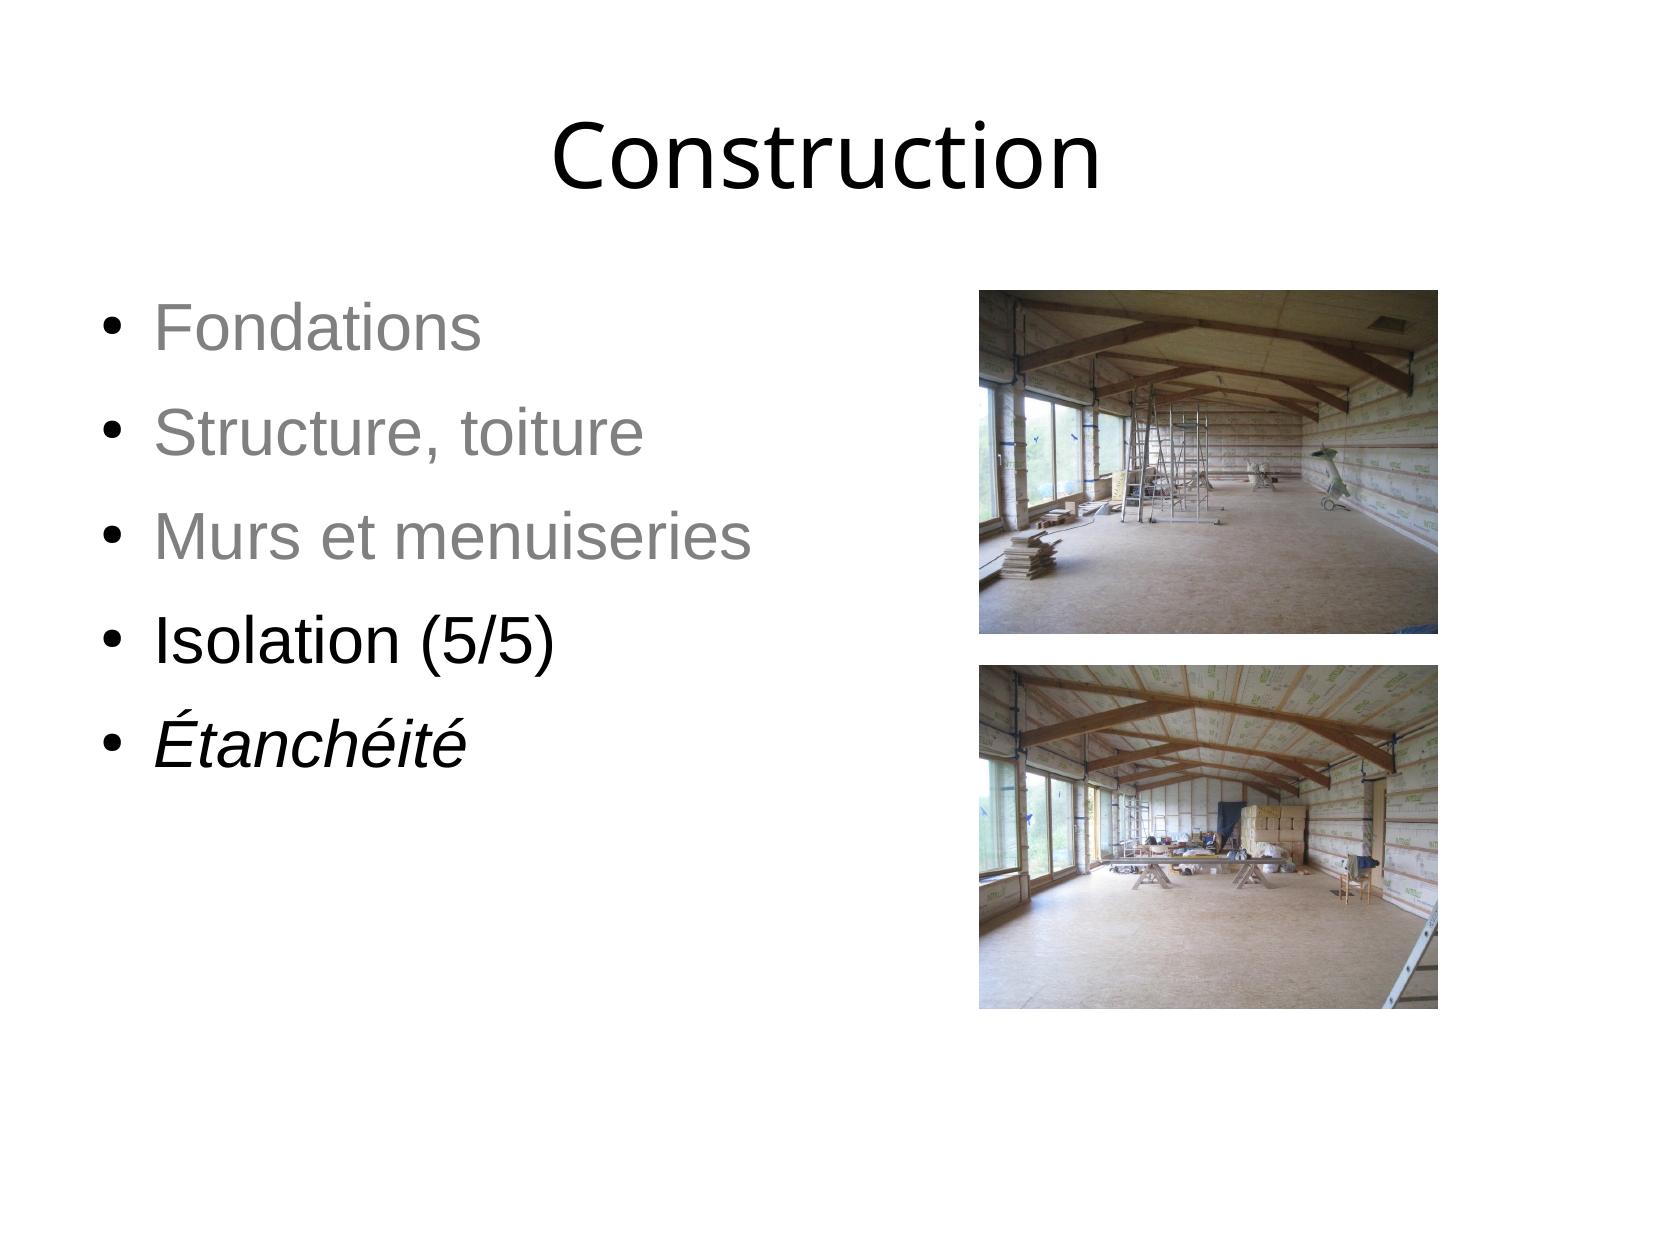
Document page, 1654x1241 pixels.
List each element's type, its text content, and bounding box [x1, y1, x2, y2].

picture [979, 665, 1438, 1009]
list Fondations Structure, toiture Murs et menuiseries Isolation (5/5) Étanchéité [82, 290, 809, 1010]
picture [979, 290, 1438, 634]
title Construction [82, 49, 1571, 257]
